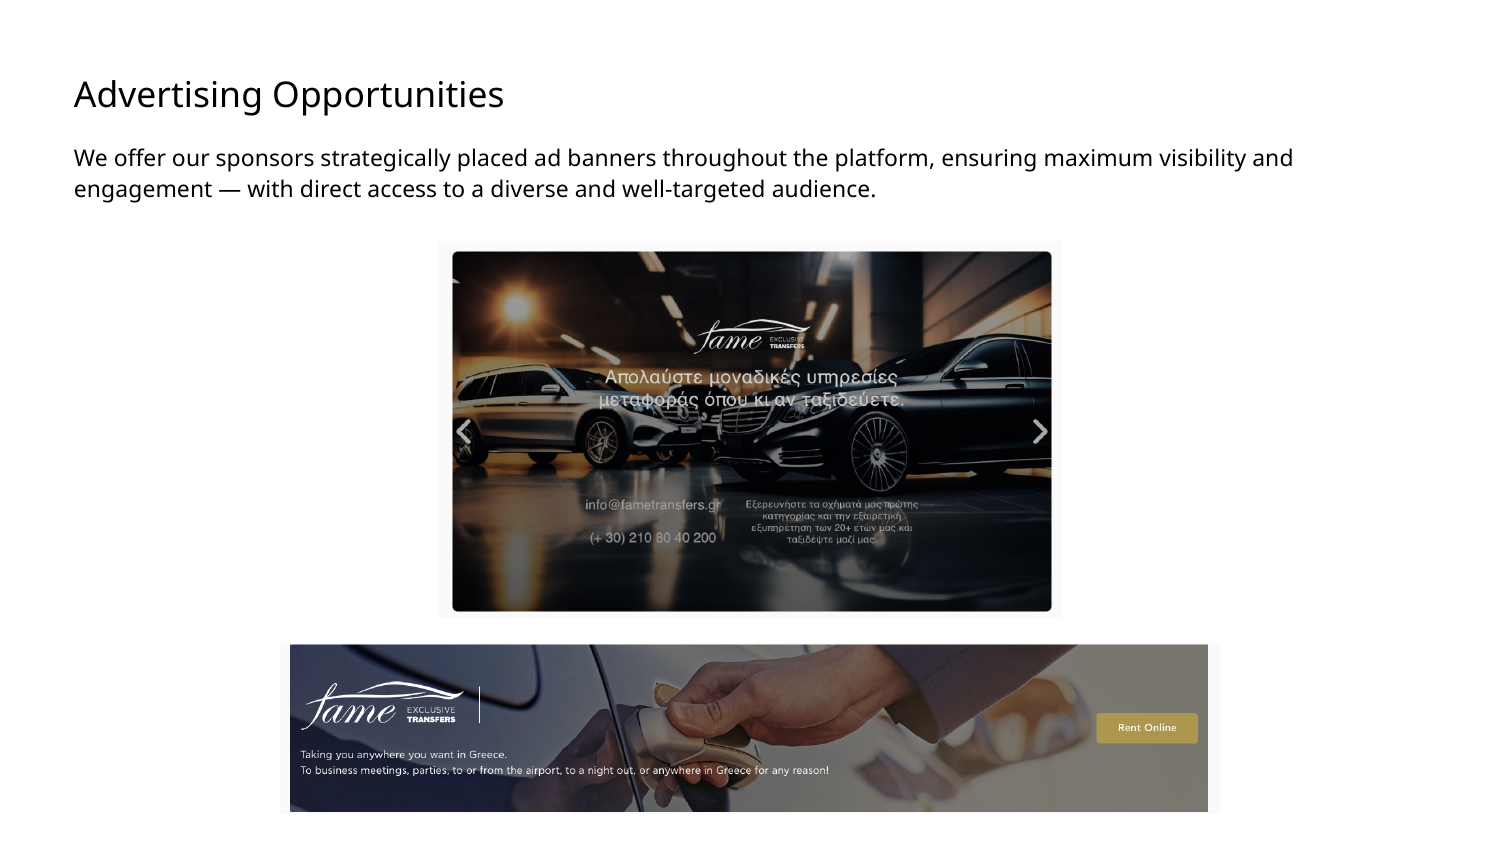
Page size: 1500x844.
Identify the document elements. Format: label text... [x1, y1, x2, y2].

picture [438, 241, 1062, 618]
text_box Advertising Opportunities We offer our sponsors strategically placed ad banners throughout the platform, ensuring maximum visibility and engagement — with direct access to a diverse and well-targeted audience. [58, 50, 1442, 218]
picture [279, 643, 1221, 814]
